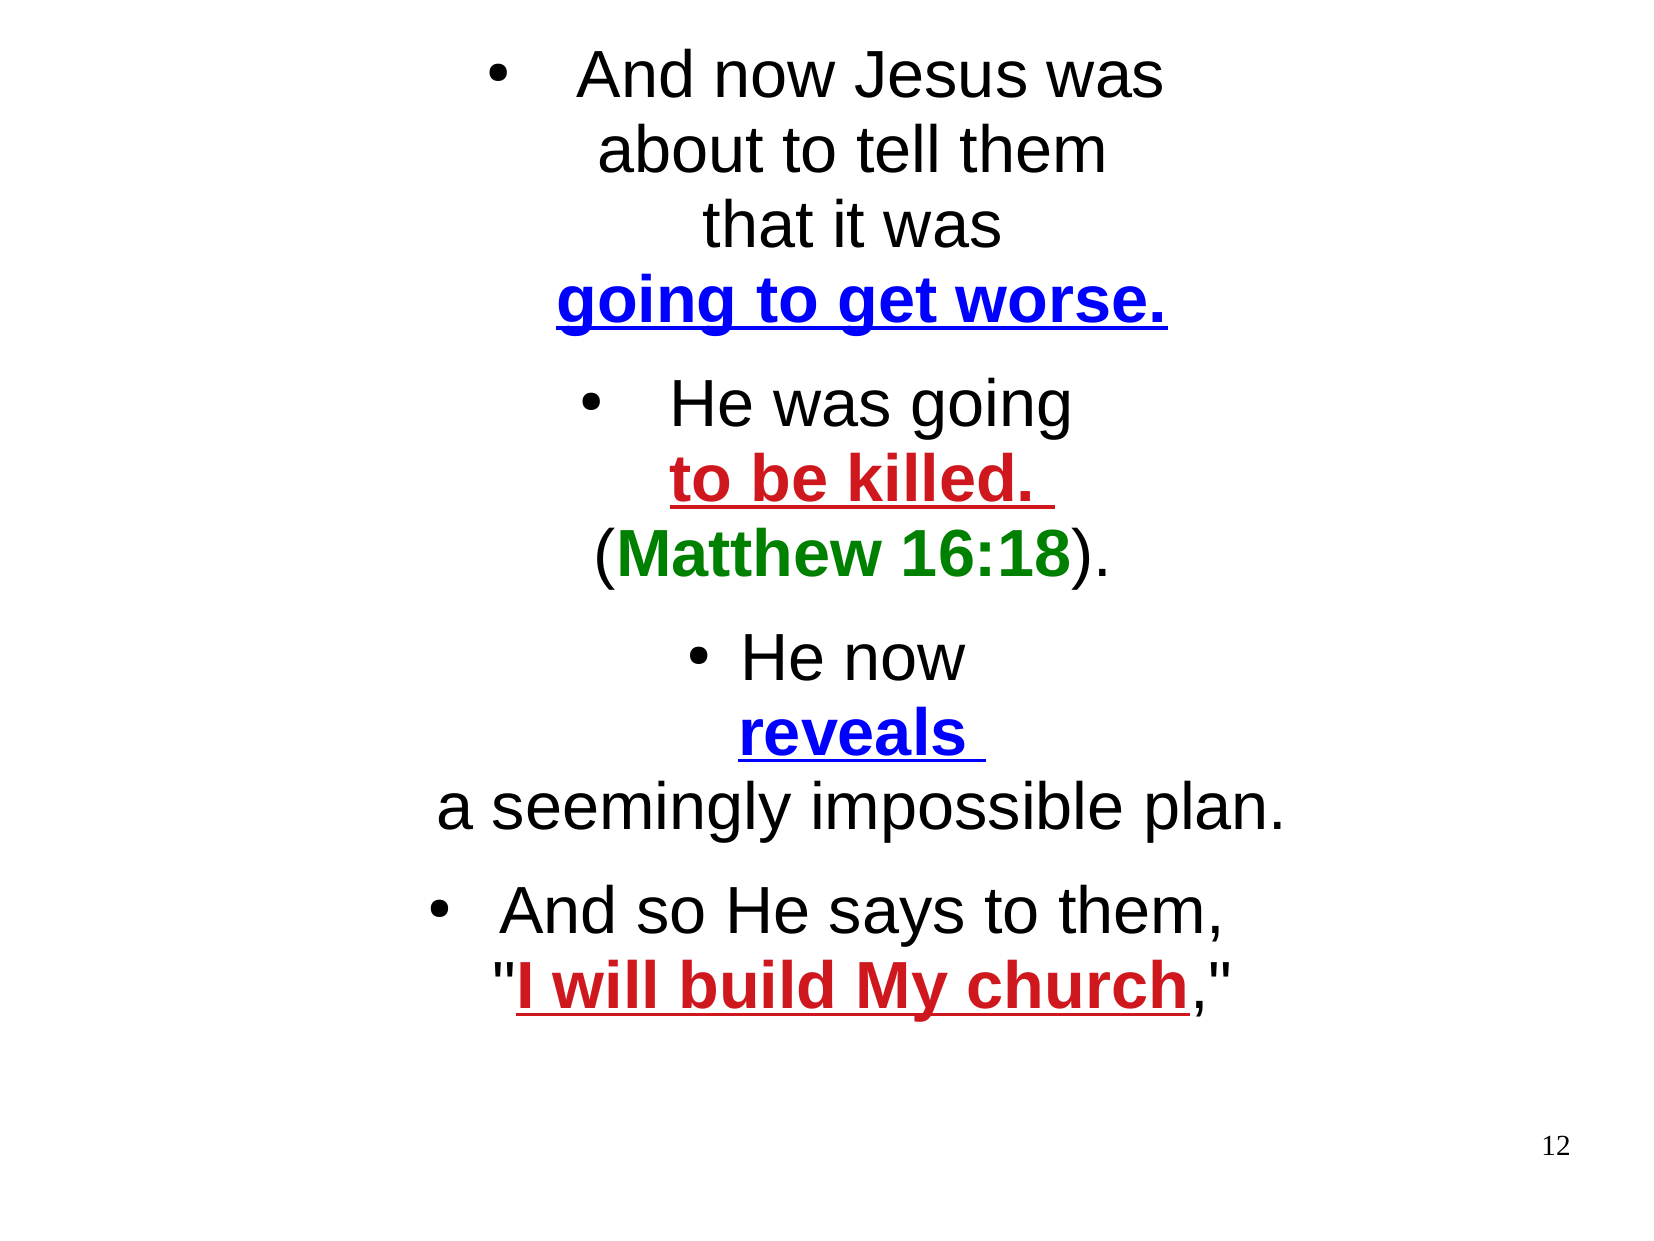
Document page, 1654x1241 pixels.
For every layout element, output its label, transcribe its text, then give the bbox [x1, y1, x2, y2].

list And now Jesus was about to tell them that it was going to get worse. He was going to be killed. (Matthew 16:18). He now reveals a seemingly impossible plan. And so He says to them, "I will build My church," [82, 37, 1571, 1109]
